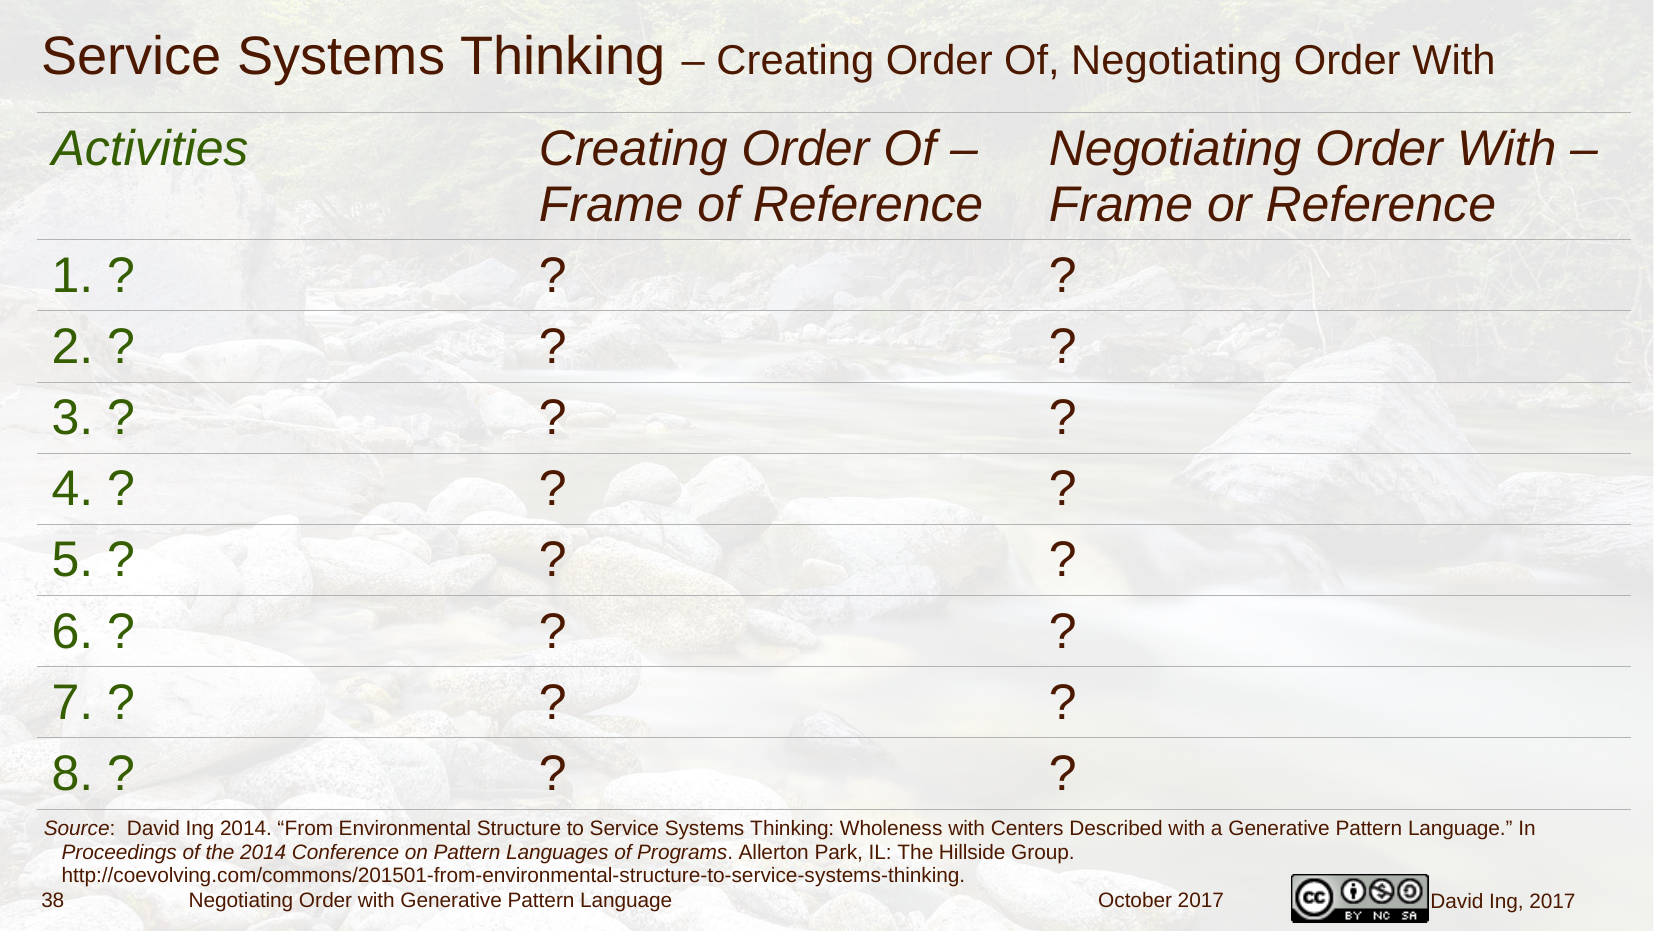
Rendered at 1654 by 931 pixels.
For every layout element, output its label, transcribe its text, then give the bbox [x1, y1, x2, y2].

table_header Creating Order Of – Frame of Reference [533, 113, 1034, 239]
table_cell ? [533, 738, 1034, 809]
table_cell ? [1034, 667, 1631, 737]
text_box [1003, 257, 1033, 328]
table_cell ? [533, 240, 1034, 310]
table_header Activities [37, 113, 533, 239]
table_cell 1. ? [37, 240, 533, 310]
table_cell 7. ? [37, 667, 533, 737]
table_cell ? [1034, 525, 1631, 595]
table_cell ? [1034, 311, 1631, 382]
table_cell ? [1034, 596, 1631, 666]
table_cell ? [1034, 454, 1631, 524]
table_cell 5. ? [37, 525, 533, 595]
table_cell 4. ? [37, 454, 533, 524]
table_cell ? [533, 383, 1034, 453]
table_cell 6. ? [37, 596, 533, 666]
table_cell ? [1034, 240, 1631, 310]
table_cell 8. ? [37, 738, 533, 809]
table_header Negotiating Order With – Frame or Reference [1034, 113, 1631, 239]
table_cell 3. ? [37, 383, 533, 453]
table_cell ? [533, 596, 1034, 666]
table_cell ? [533, 454, 1034, 524]
table_cell ? [533, 311, 1034, 382]
table_cell ? [533, 667, 1034, 737]
picture [0, 0, 1654, 931]
text_box Source: David Ing 2014. “From Environmental Structure to Service Systems Thinking: Wholeness with Centers Described with a Generative Pattern Language.” In Proceedings of the 2014 Conference on Pattern Languages of Programs. Allerton Park, IL: The Hillside Group. http://coevolving.com/commons/201501-from-environmental-structure-to-service-systems-thinking. [29, 809, 1632, 894]
table_cell ? [1034, 383, 1631, 453]
table_cell ? [533, 525, 1034, 595]
table_cell 2. ? [37, 311, 533, 382]
table_cell ? [1034, 738, 1631, 809]
title Service Systems Thinking – Creating Order Of, Negotiating Order With [41, 30, 1613, 112]
